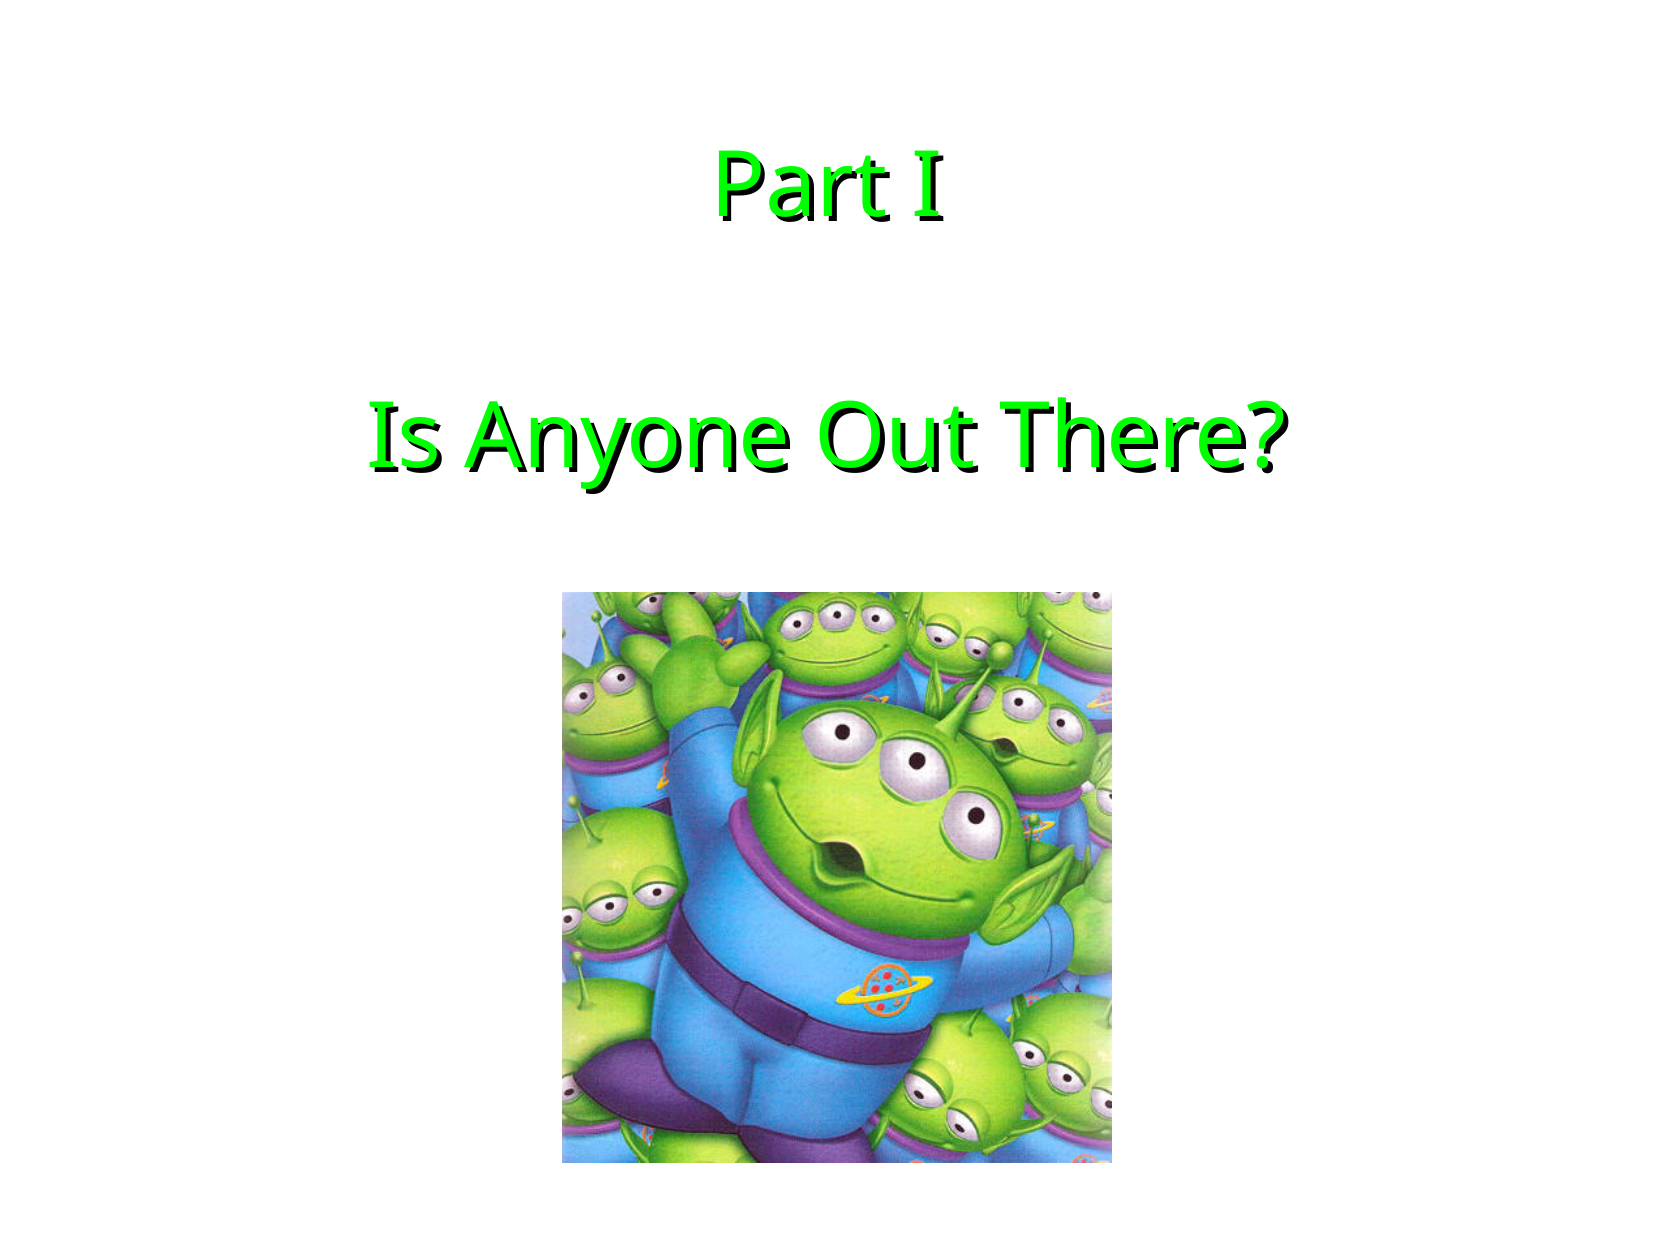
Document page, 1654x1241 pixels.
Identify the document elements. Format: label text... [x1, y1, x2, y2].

title Part I Is Anyone Out There? [82, 91, 1571, 522]
picture [562, 592, 1112, 1163]
